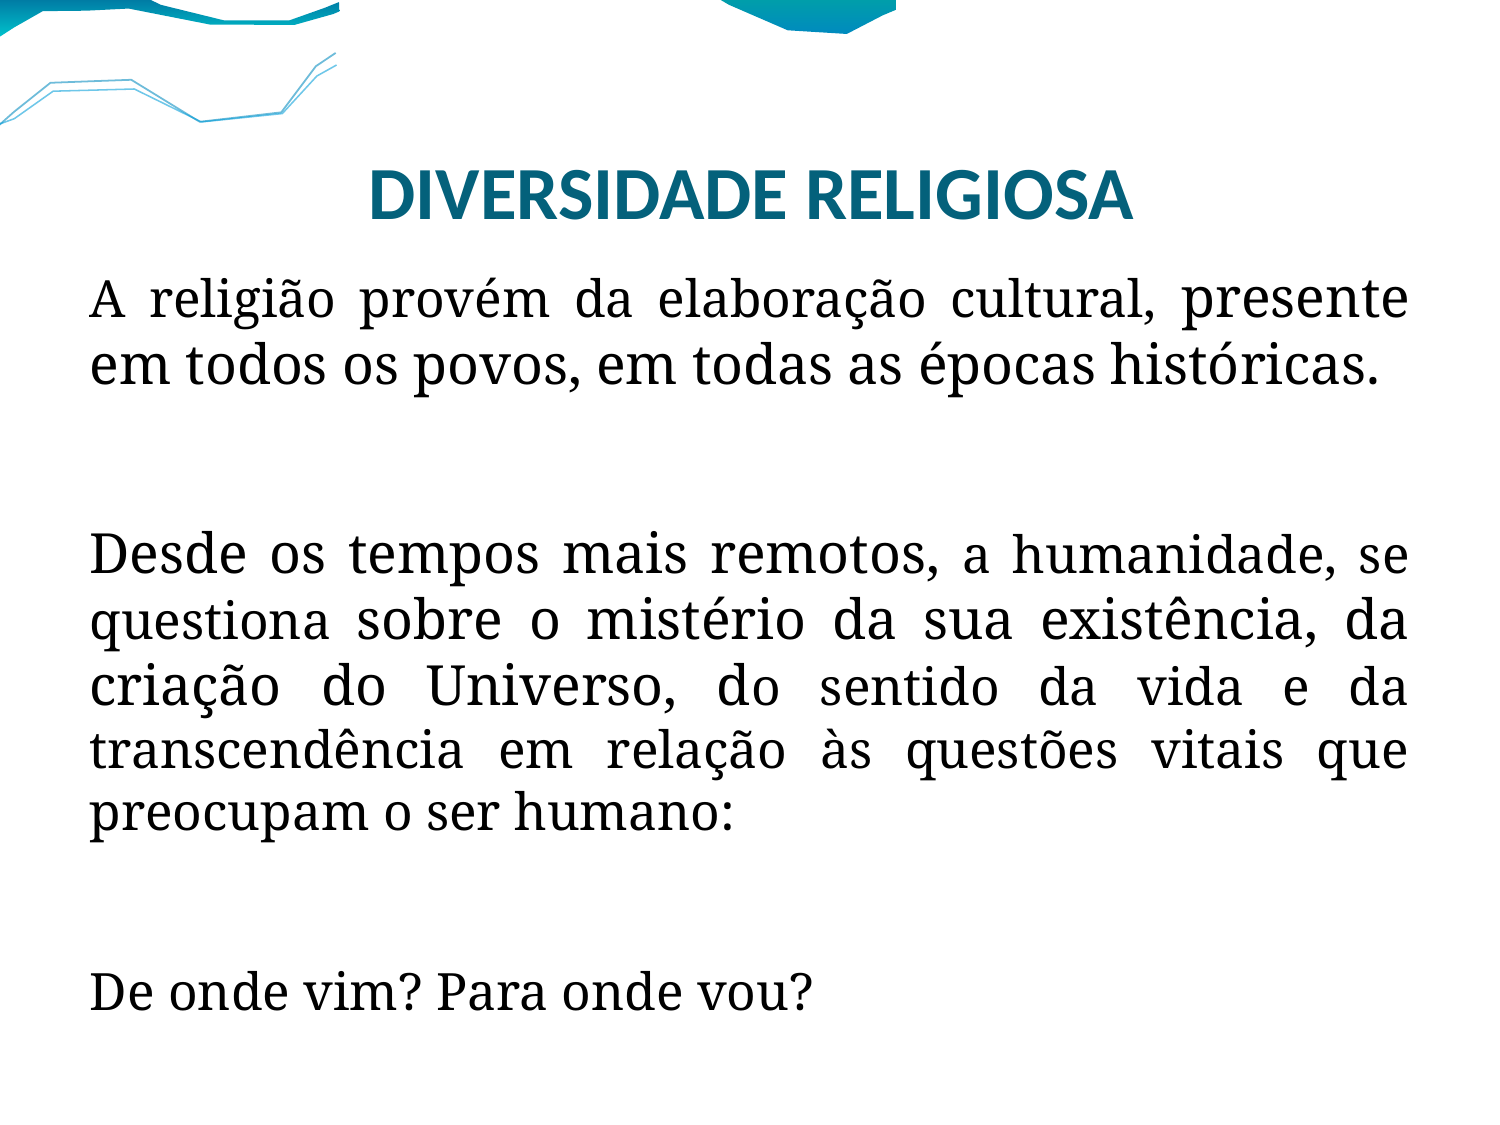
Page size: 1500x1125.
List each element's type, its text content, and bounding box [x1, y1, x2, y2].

list A religião provém da elaboração cultural, presente em todos os povos, em todas as épocas históricas. Desde os tempos mais remotos, a humanidade, se questiona sobre o mistério da sua existência, da criação do Universo, do sentido da vida e da transcendência em relação às questões vitais que preocupam o ser humano: De onde vim? Para onde vou? [75, 255, 1425, 1038]
title DIVERSIDADE RELIGIOSA [76, 137, 1427, 207]
